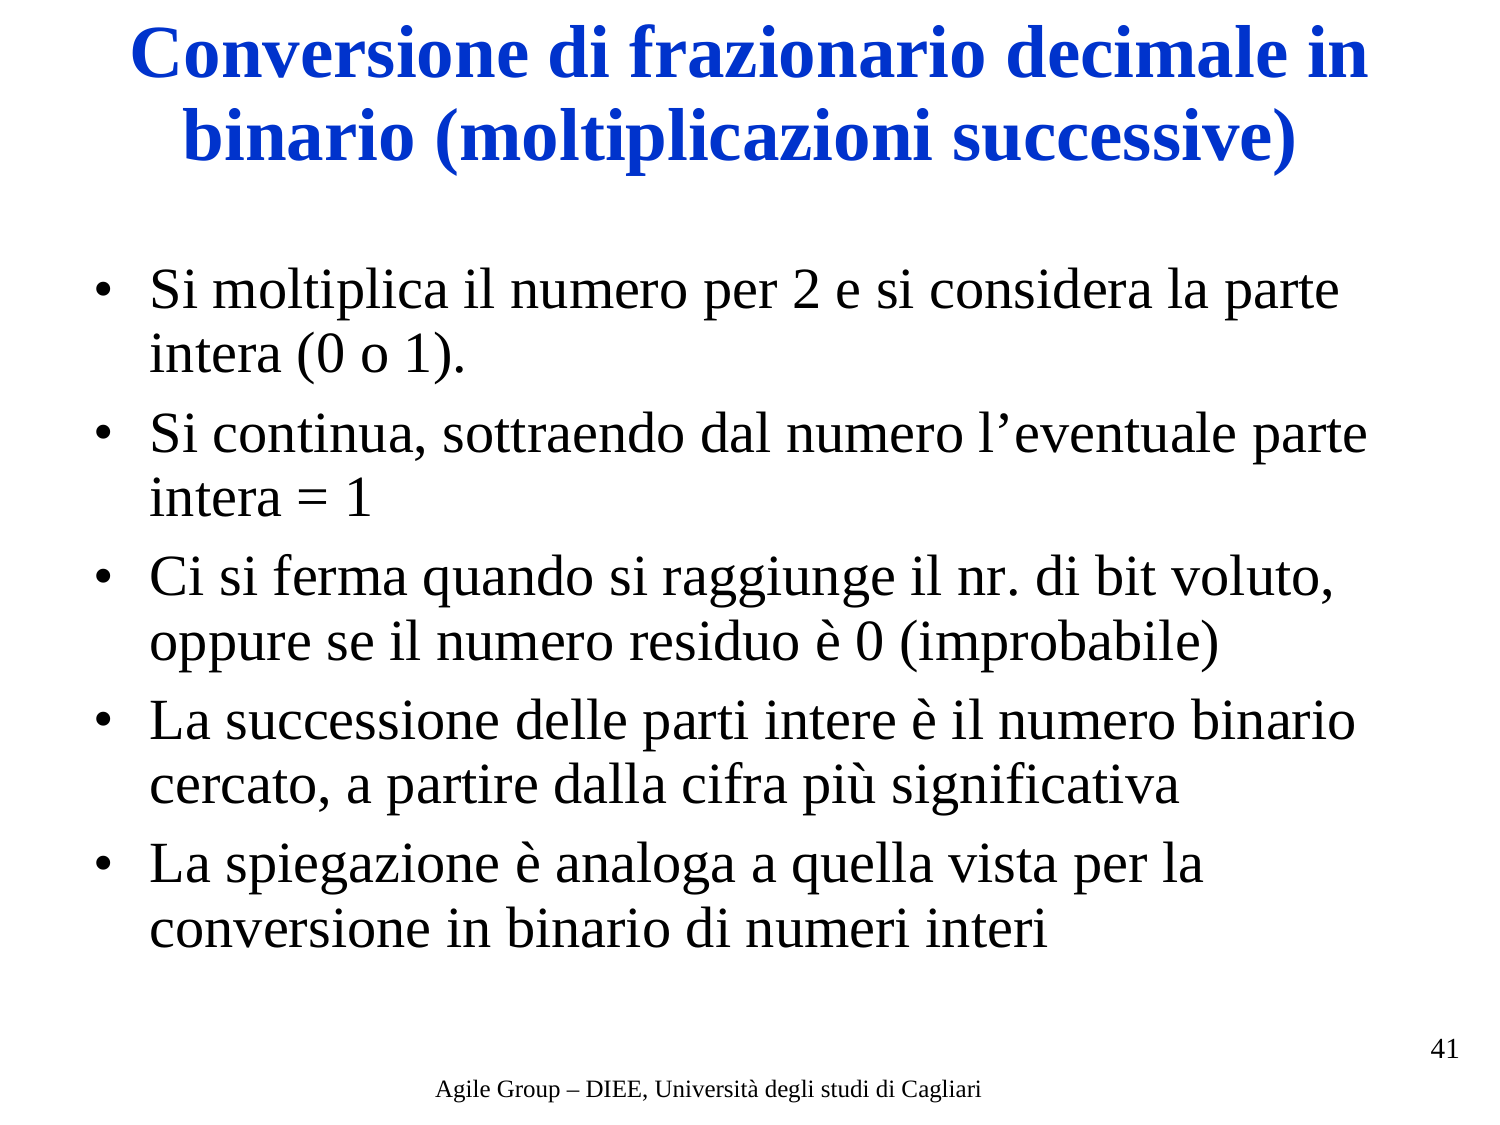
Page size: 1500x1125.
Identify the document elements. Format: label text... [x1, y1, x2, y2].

title Conversione di frazionario decimale in binario (moltiplicazioni successive) [112, 3, 1388, 185]
list Si moltiplica il numero per 2 e si considera la parte intera (0 o 1). Si continua, sottraendo dal numero l’eventuale parte intera = 1 Ci si ferma quando si raggiunge il nr. di bit voluto, oppure se il numero residuo è 0 (improbabile) La successione delle parti intere è il numero binario cercato, a partire dalla cifra più significativa La spiegazione è analoga a quella vista per la conversione in binario di numeri interi [78, 248, 1463, 1061]
